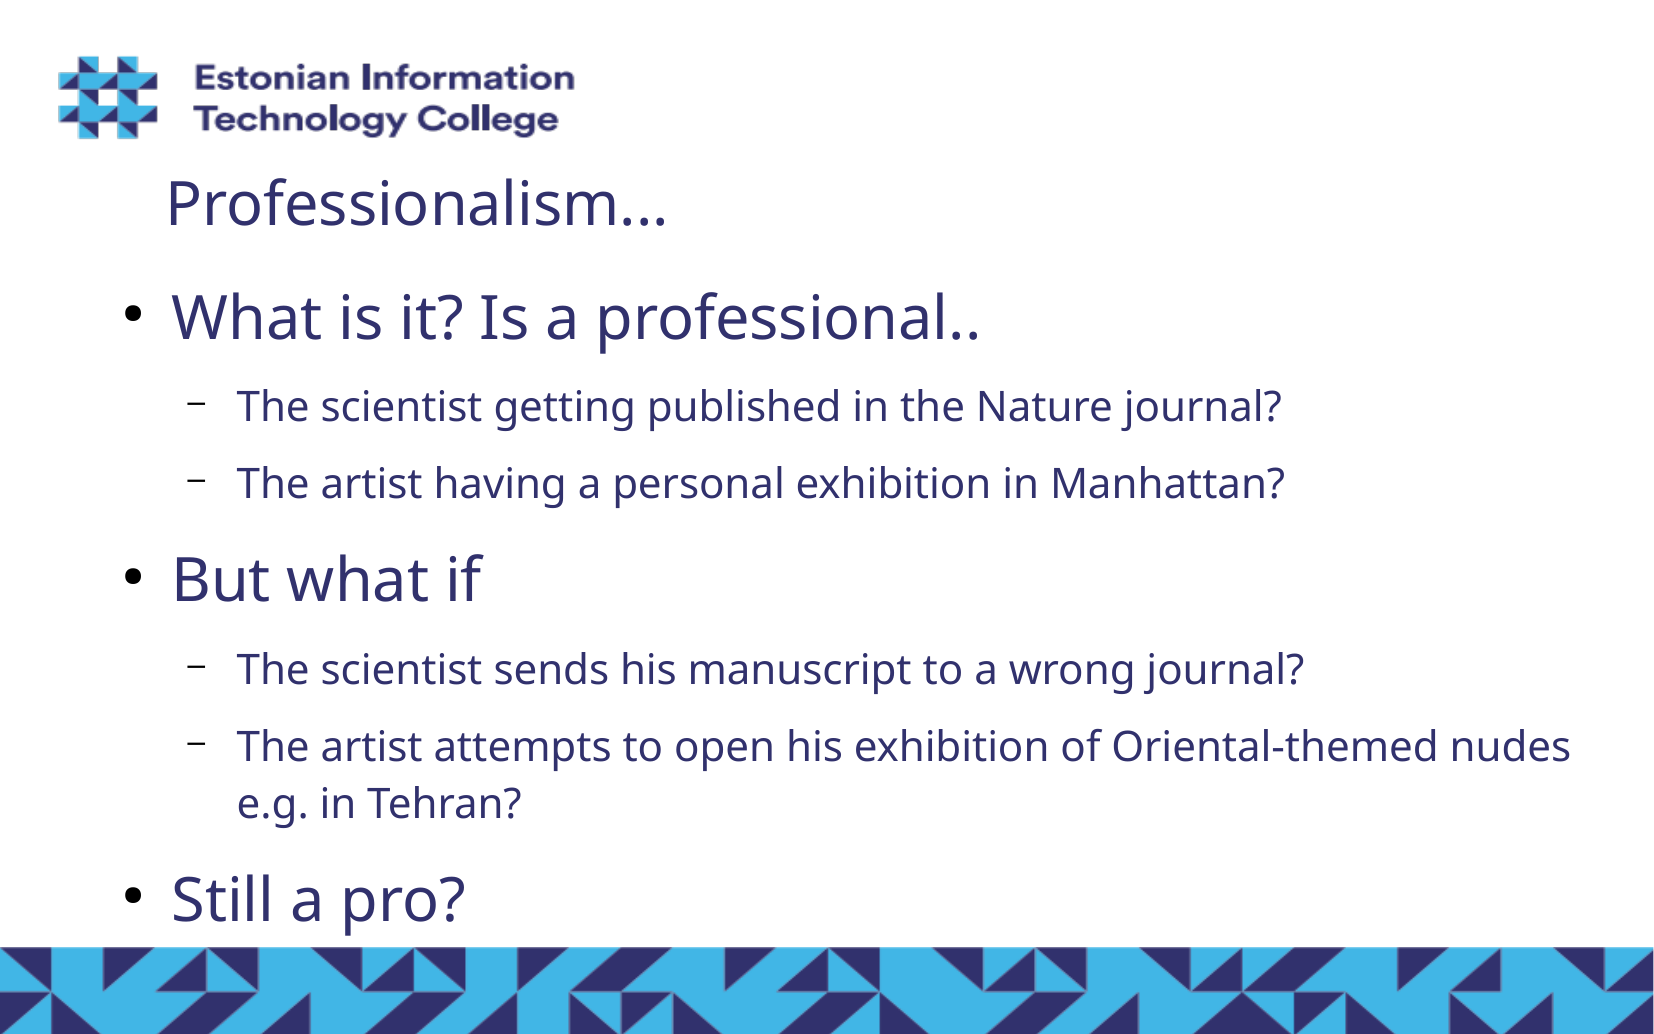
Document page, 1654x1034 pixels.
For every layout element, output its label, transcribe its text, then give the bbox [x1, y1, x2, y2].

list What is it? Is a professional.. The scientist getting published in the Nature journal? The artist having a personal exhibition in Manhattan? But what if The scientist sends his manuscript to a wrong journal? The artist attempts to open his exhibition of Oriental-themed nudes e.g. in Tehran? Still a pro? [106, 273, 1630, 945]
title Professionalism... [165, 147, 1217, 256]
